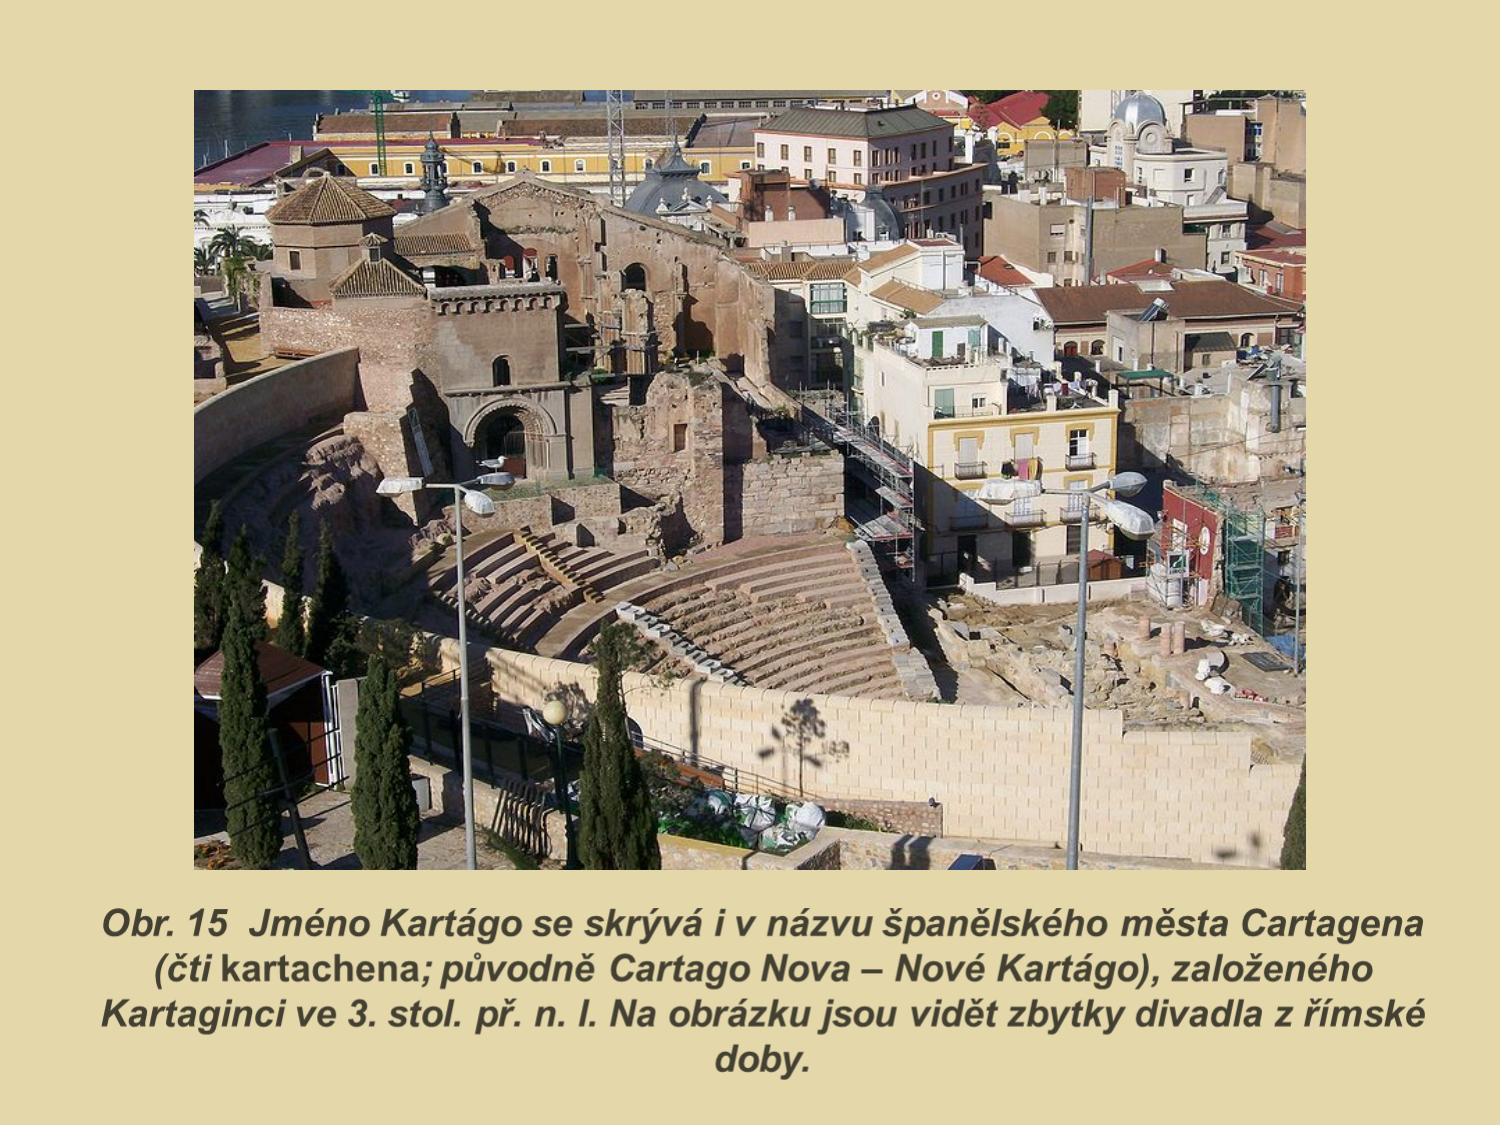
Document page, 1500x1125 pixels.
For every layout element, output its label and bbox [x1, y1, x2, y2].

picture [76, 887, 1457, 1104]
picture [194, 90, 1306, 870]
